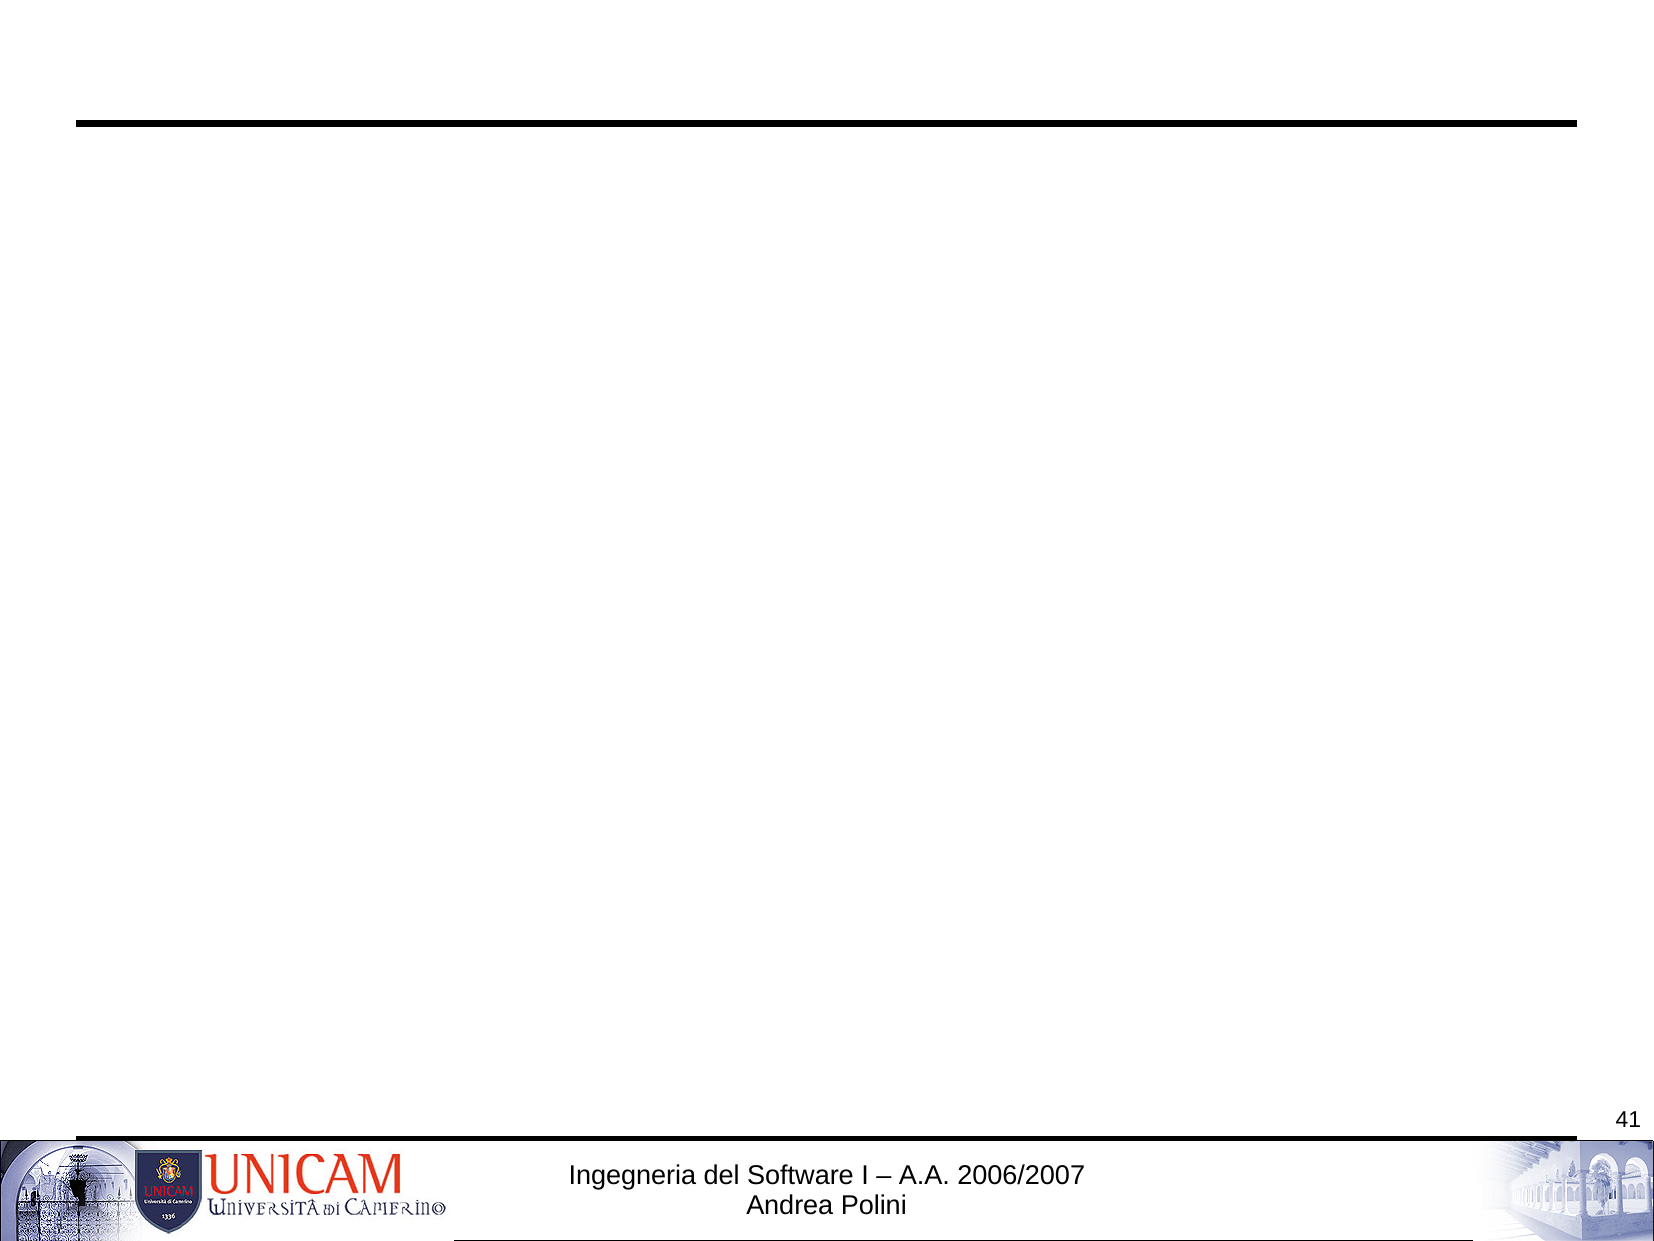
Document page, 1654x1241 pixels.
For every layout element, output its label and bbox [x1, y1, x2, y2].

picture [0, 1141, 454, 1241]
picture [1473, 1141, 1654, 1241]
